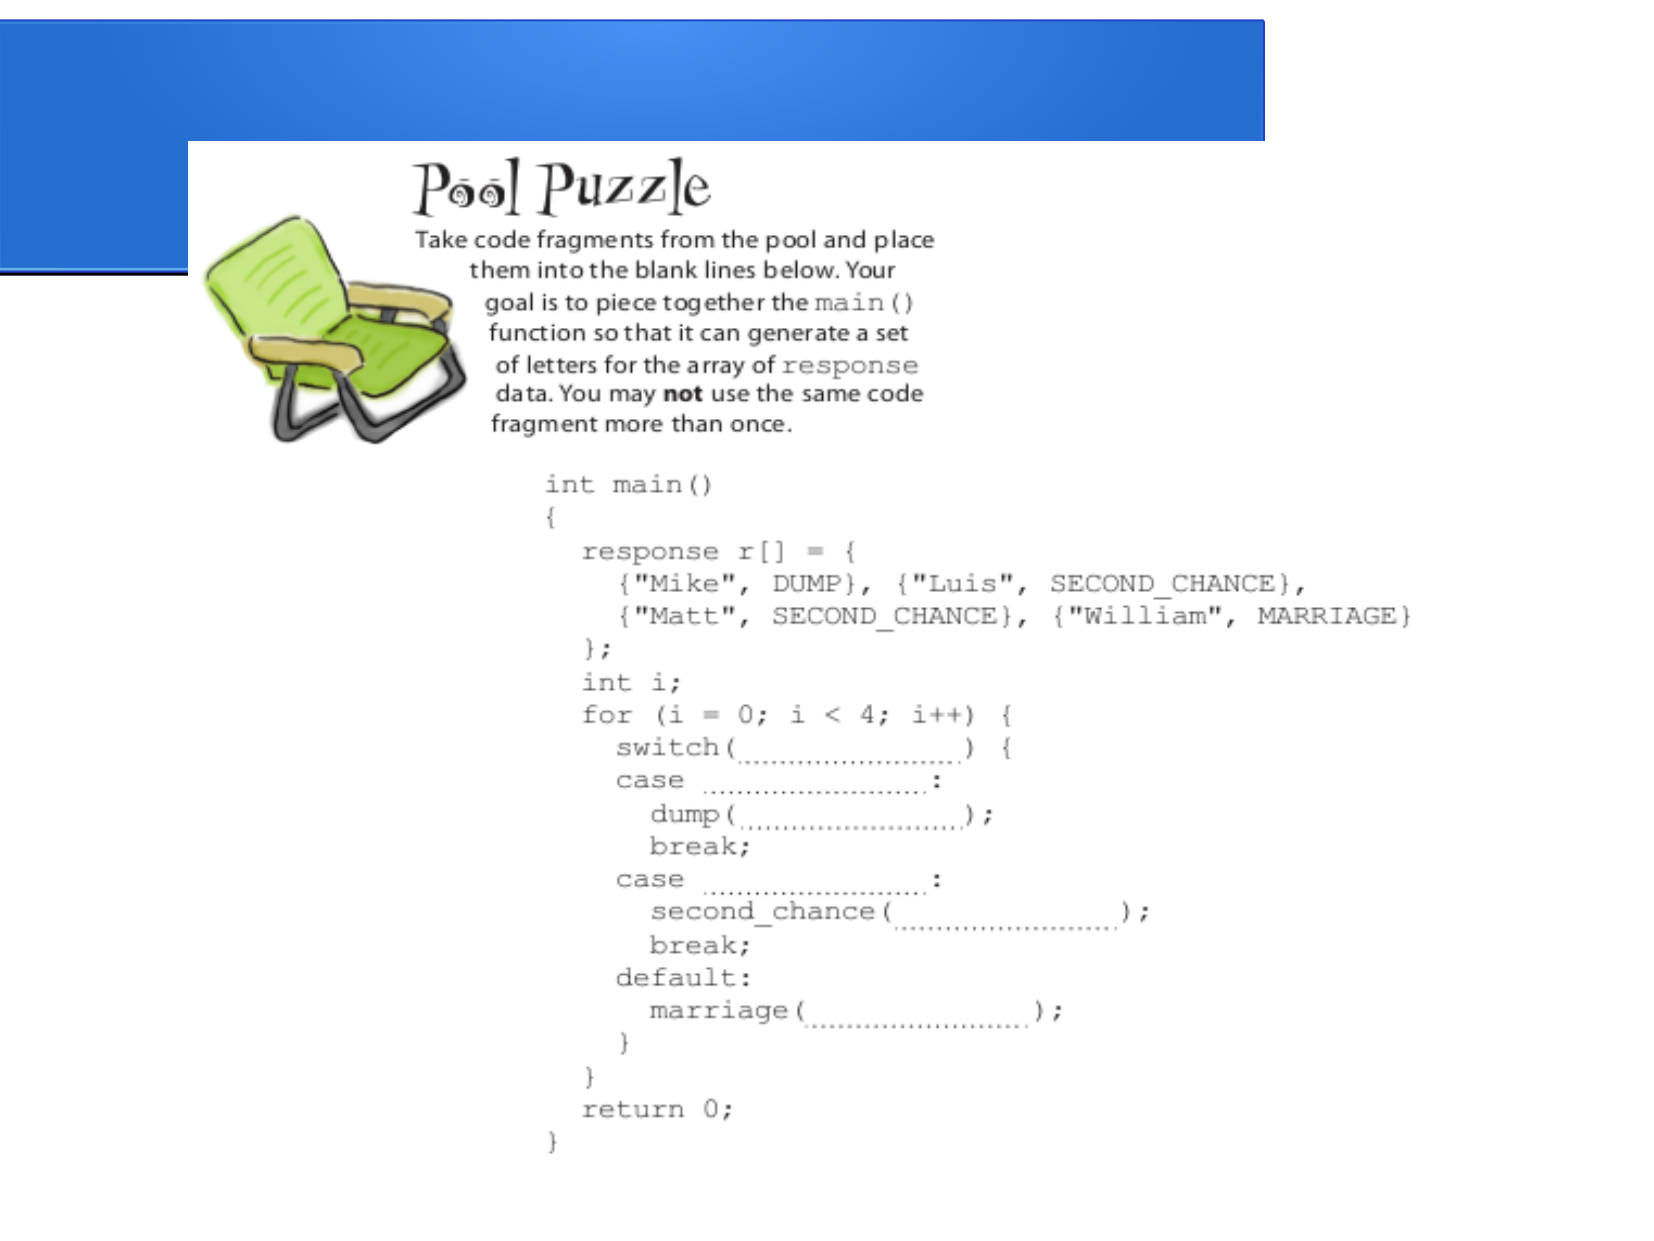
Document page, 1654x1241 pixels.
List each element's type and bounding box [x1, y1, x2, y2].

picture [188, 141, 1430, 1158]
